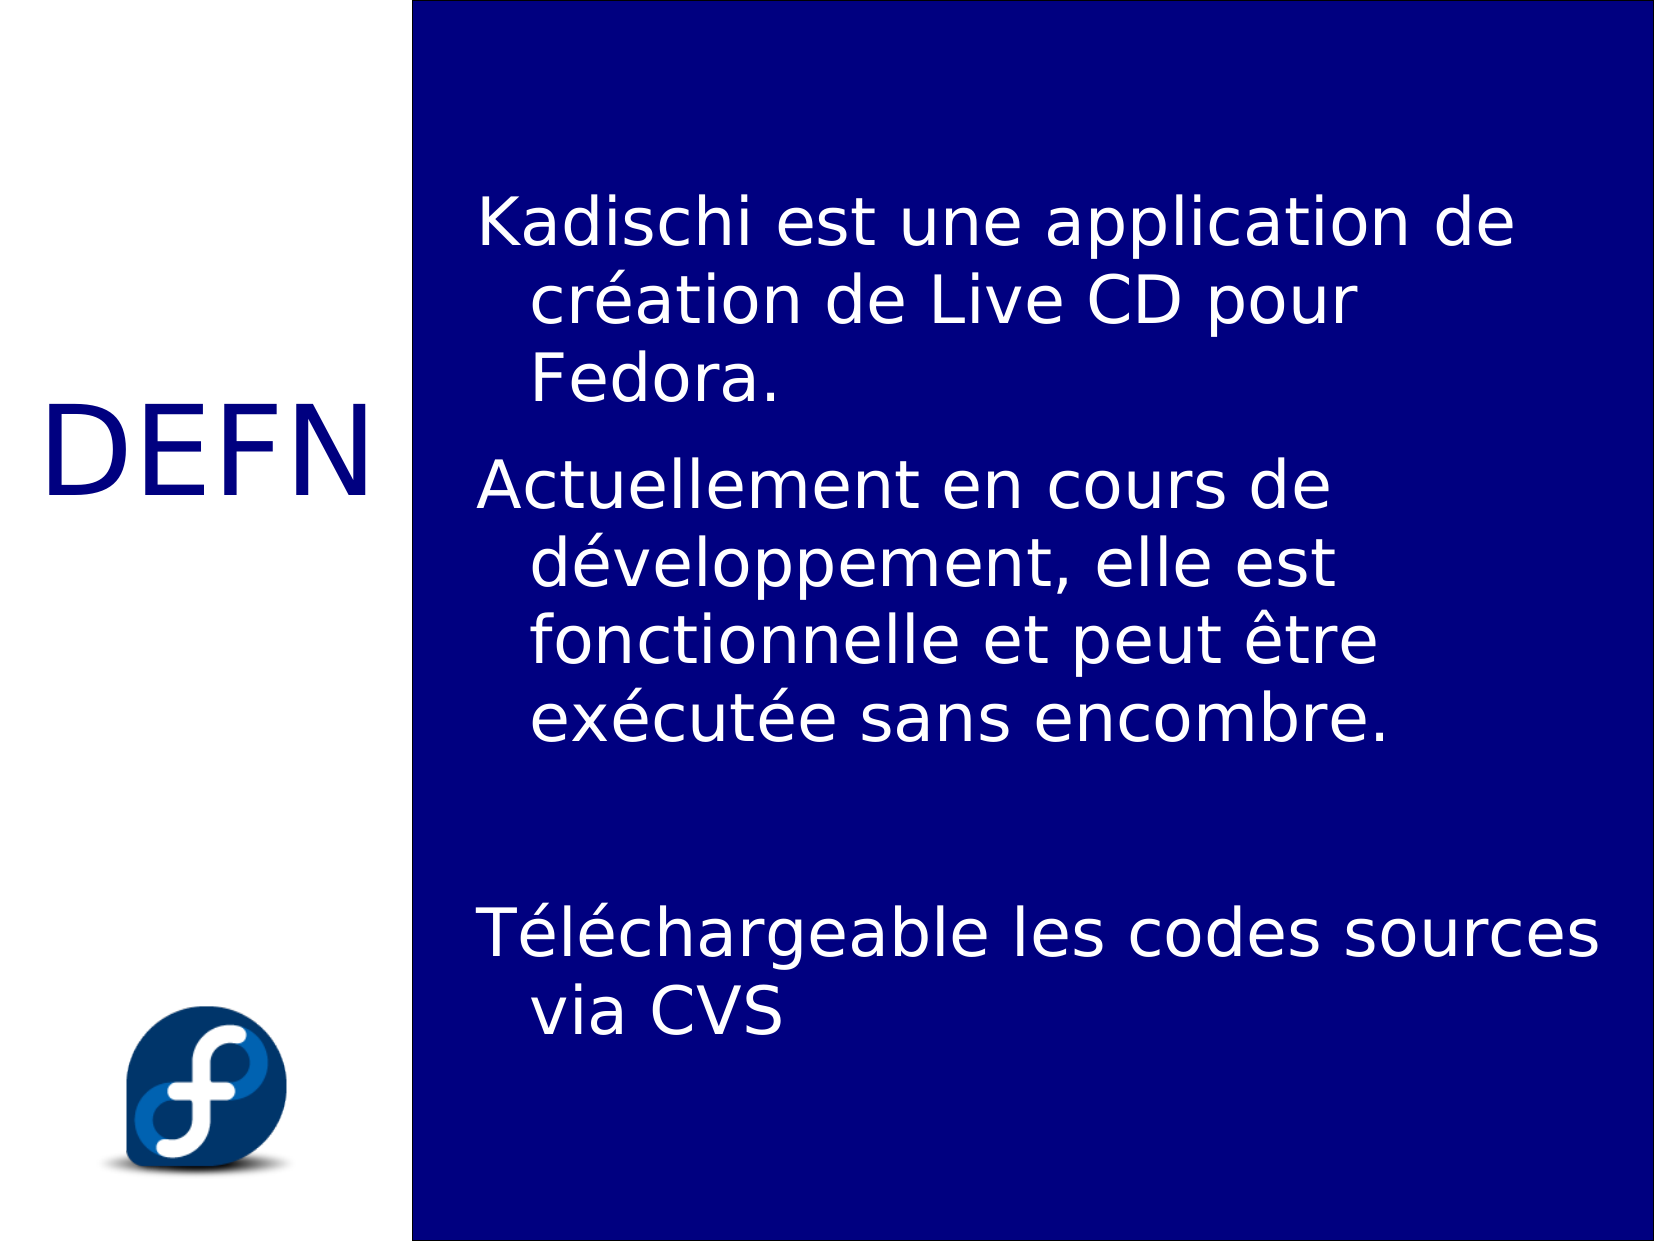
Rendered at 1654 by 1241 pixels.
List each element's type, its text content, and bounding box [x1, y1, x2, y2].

picture [93, 1005, 301, 1179]
text_box DEFN [37, 379, 372, 526]
list Kadischi est une application de création de Live CD pour Fedora. Actuellement en cours de développement, elle est fonctionnelle et peut être exécutée sans encombre. Téléchargeable les codes sources via CVS [458, 183, 1613, 1051]
